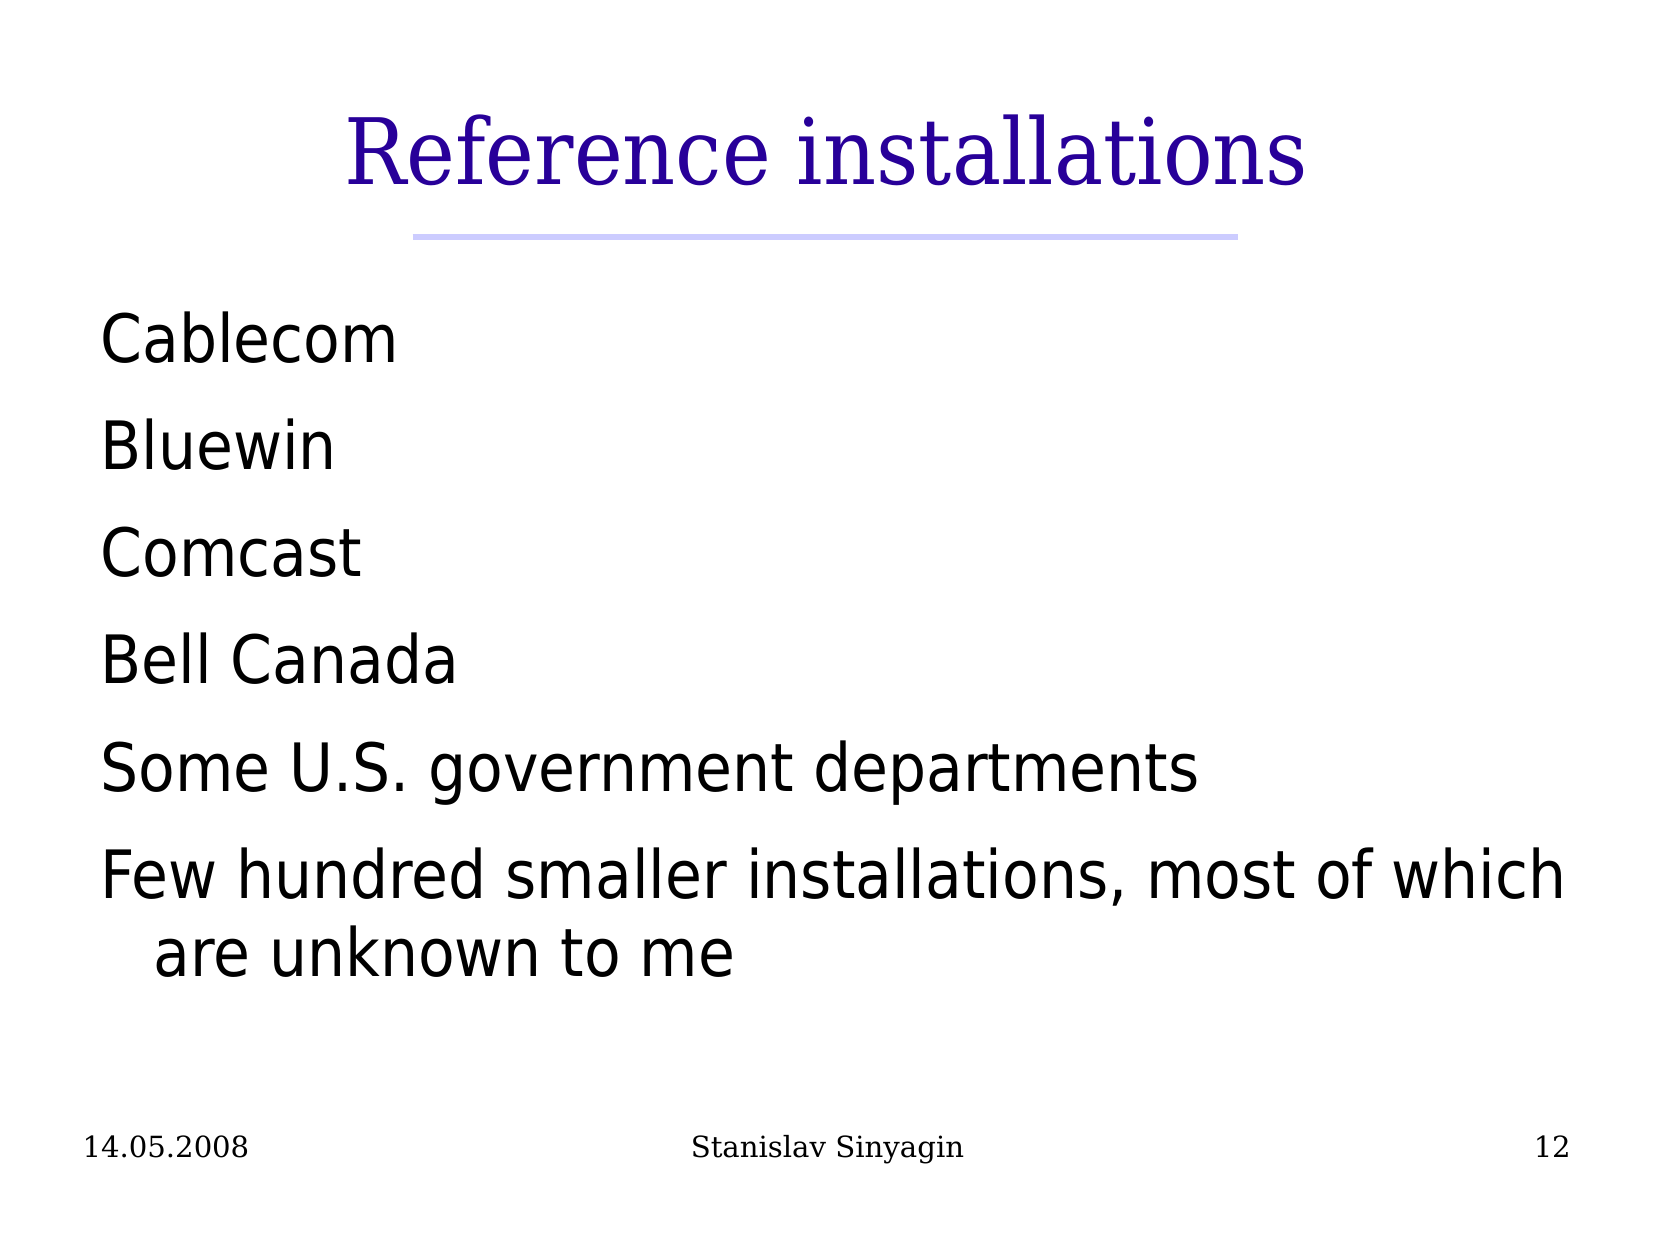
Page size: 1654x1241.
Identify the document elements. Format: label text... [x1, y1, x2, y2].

list Cablecom Bluewin Comcast Bell Canada Some U.S. government departments Few hundred smaller installations, most of which are unknown to me [82, 300, 1571, 1109]
title Reference installations [82, 49, 1571, 257]
